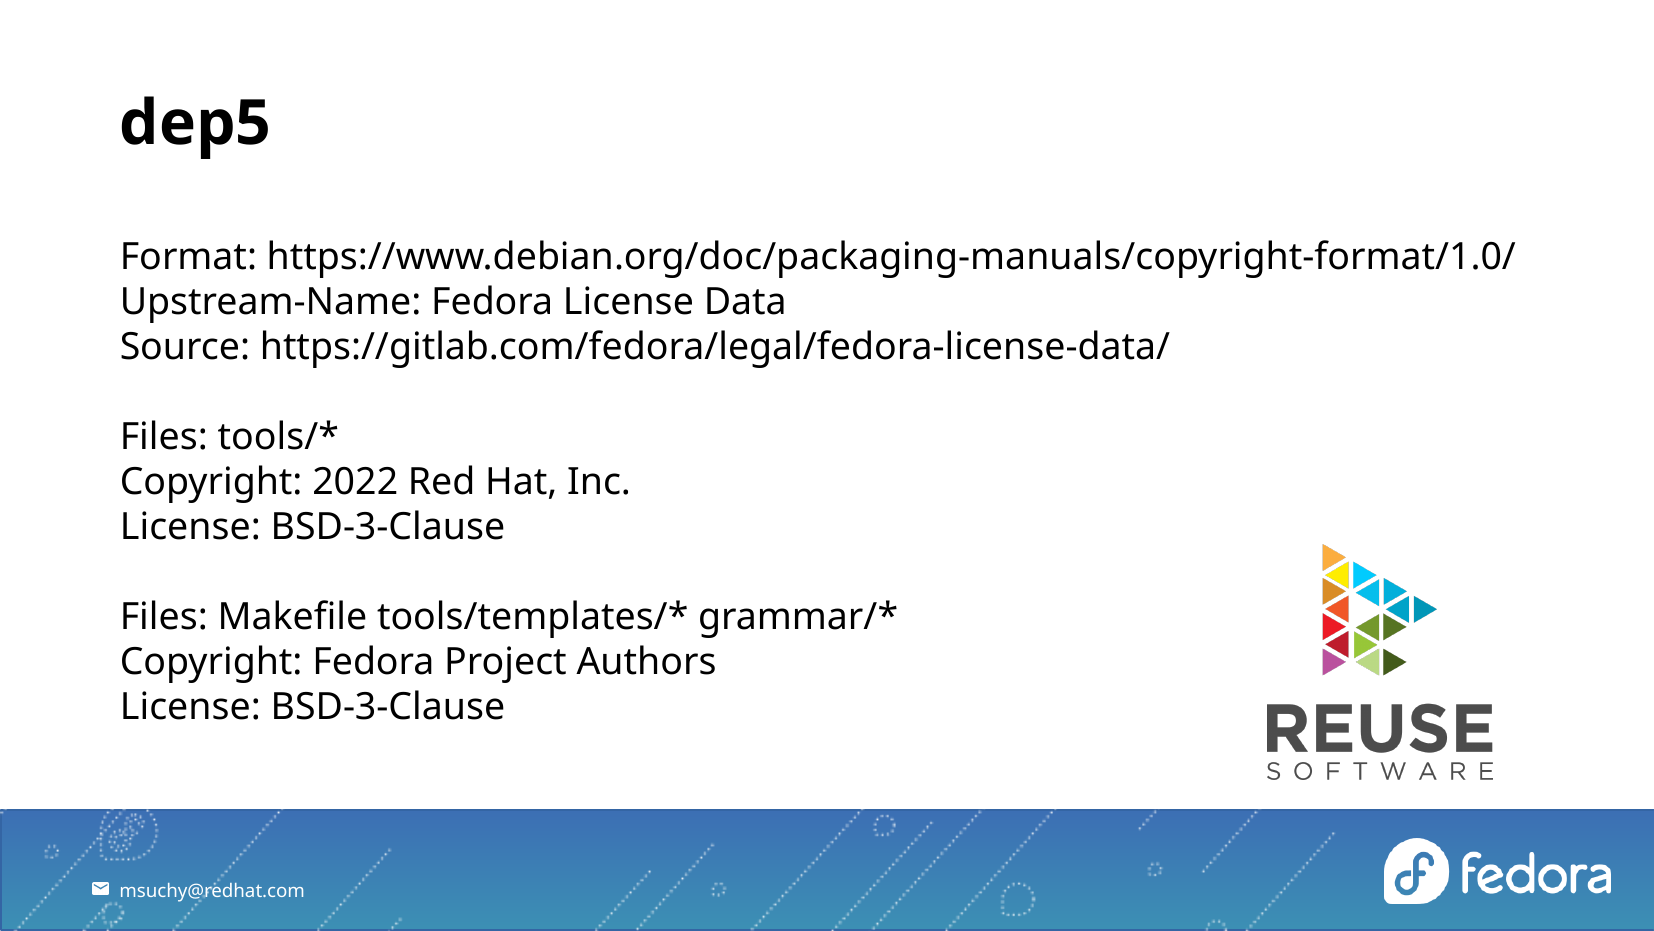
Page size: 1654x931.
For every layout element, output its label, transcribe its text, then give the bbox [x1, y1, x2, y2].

text_box dep5 Format: https://www.debian.org/doc/packaging-manuals/copyright-format/1.0/ Upstream-Name: Fedora License Data Source: https://gitlab.com/fedora/legal/fedora-license-data/ Files: tools/* Copyright: 2022 Red Hat, Inc. License: BSD-3-Clause Files: Makefile tools/templates/* grammar/* Copyright: Fedora Project Authors License: BSD-3-Clause [104, 75, 1620, 792]
picture [0, 484, 1515, 931]
picture [1384, 838, 1611, 904]
